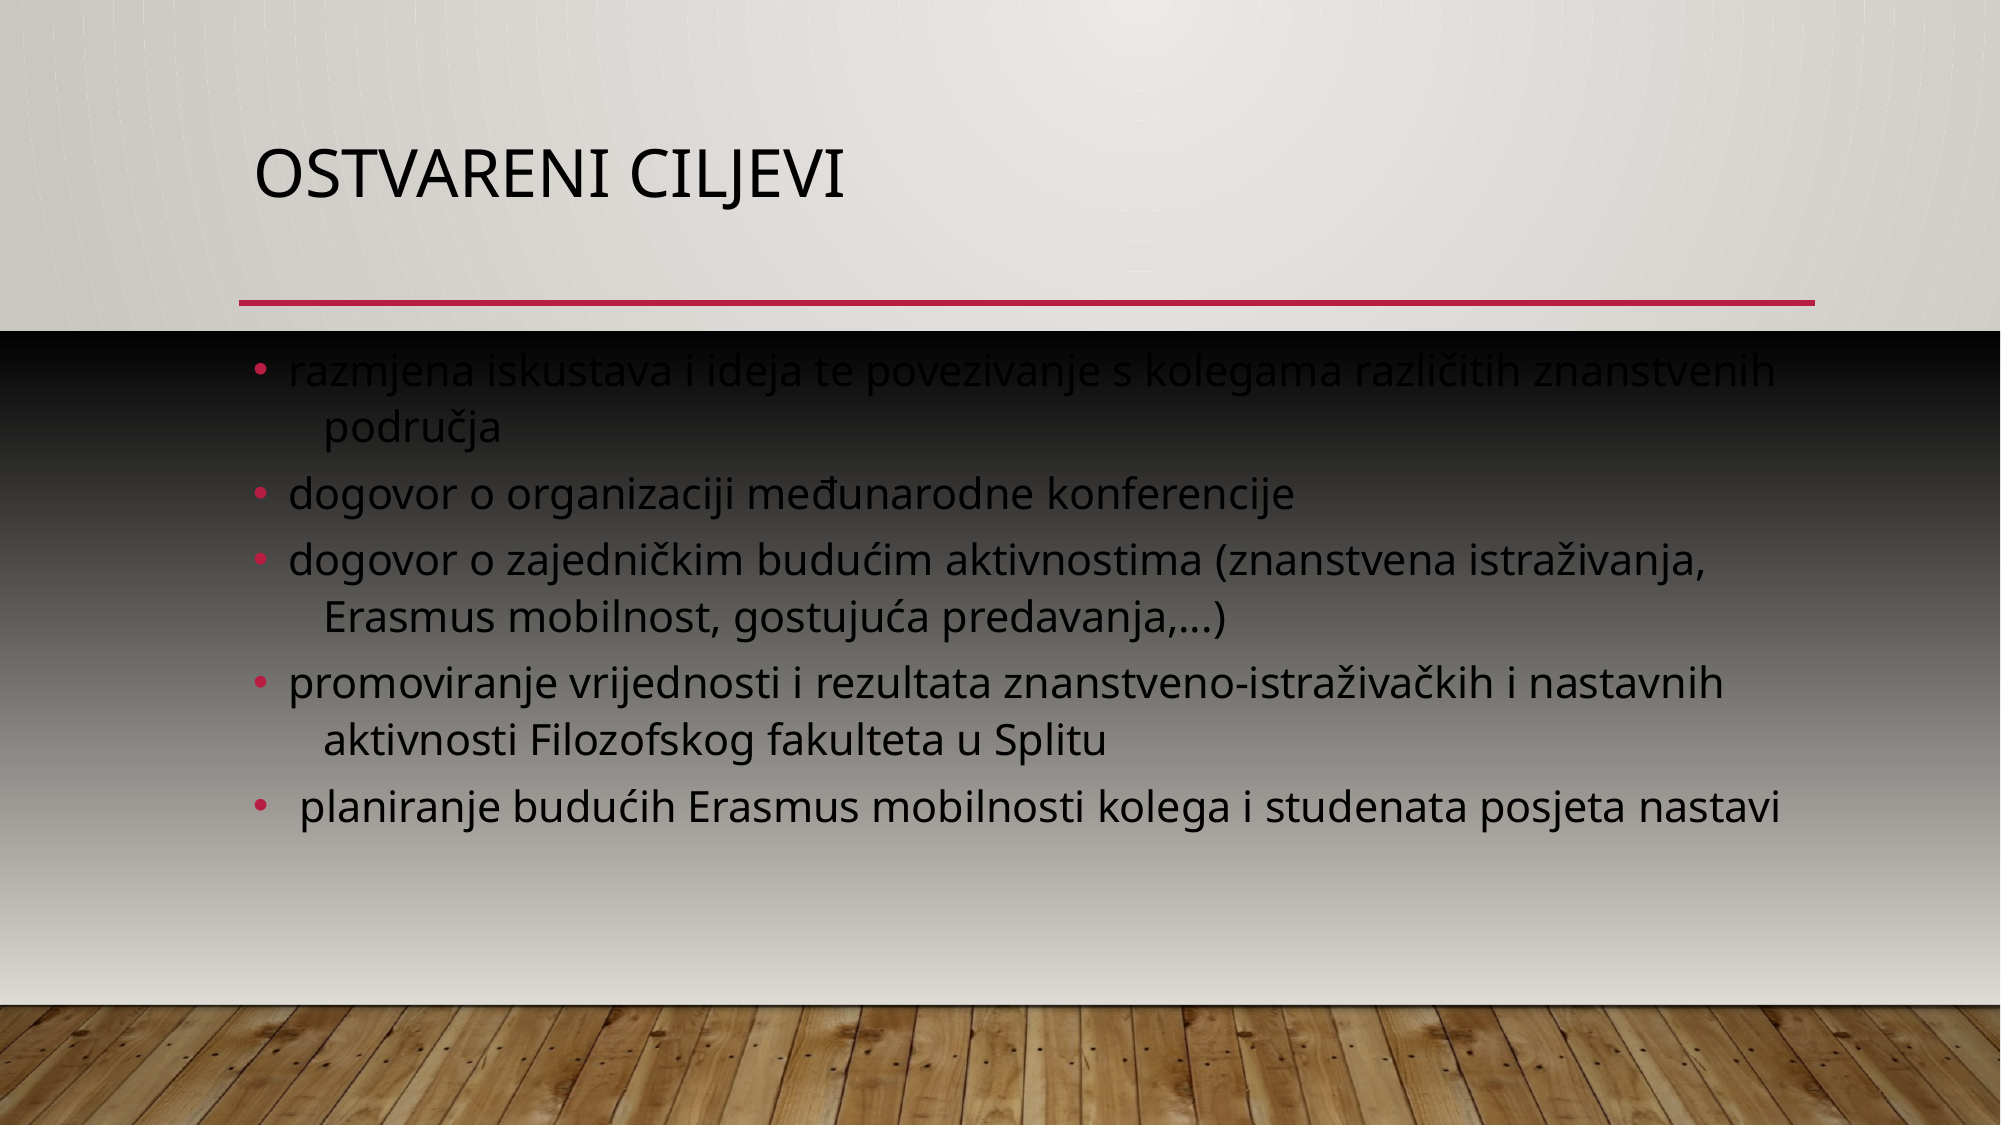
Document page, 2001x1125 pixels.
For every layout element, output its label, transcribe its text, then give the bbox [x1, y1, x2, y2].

title Ostvareni ciljevi [238, 131, 1814, 305]
list razmjena iskustava i ideja te povezivanje s kolegama različitih znanstvenih područja dogovor o organizaciji međunarodne konferencije dogovor o zajedničkim budućim aktivnostima (znanstvena istraživanja, Erasmus mobilnost, gostujuća predavanja,...) promoviranje vrijednosti i rezultata znanstveno-istraživačkih i nastavnih aktivnosti Filozofskog fakulteta u Splitu planiranje budućih Erasmus mobilnosti kolega i studenata posjeta nastavi [238, 330, 1814, 897]
